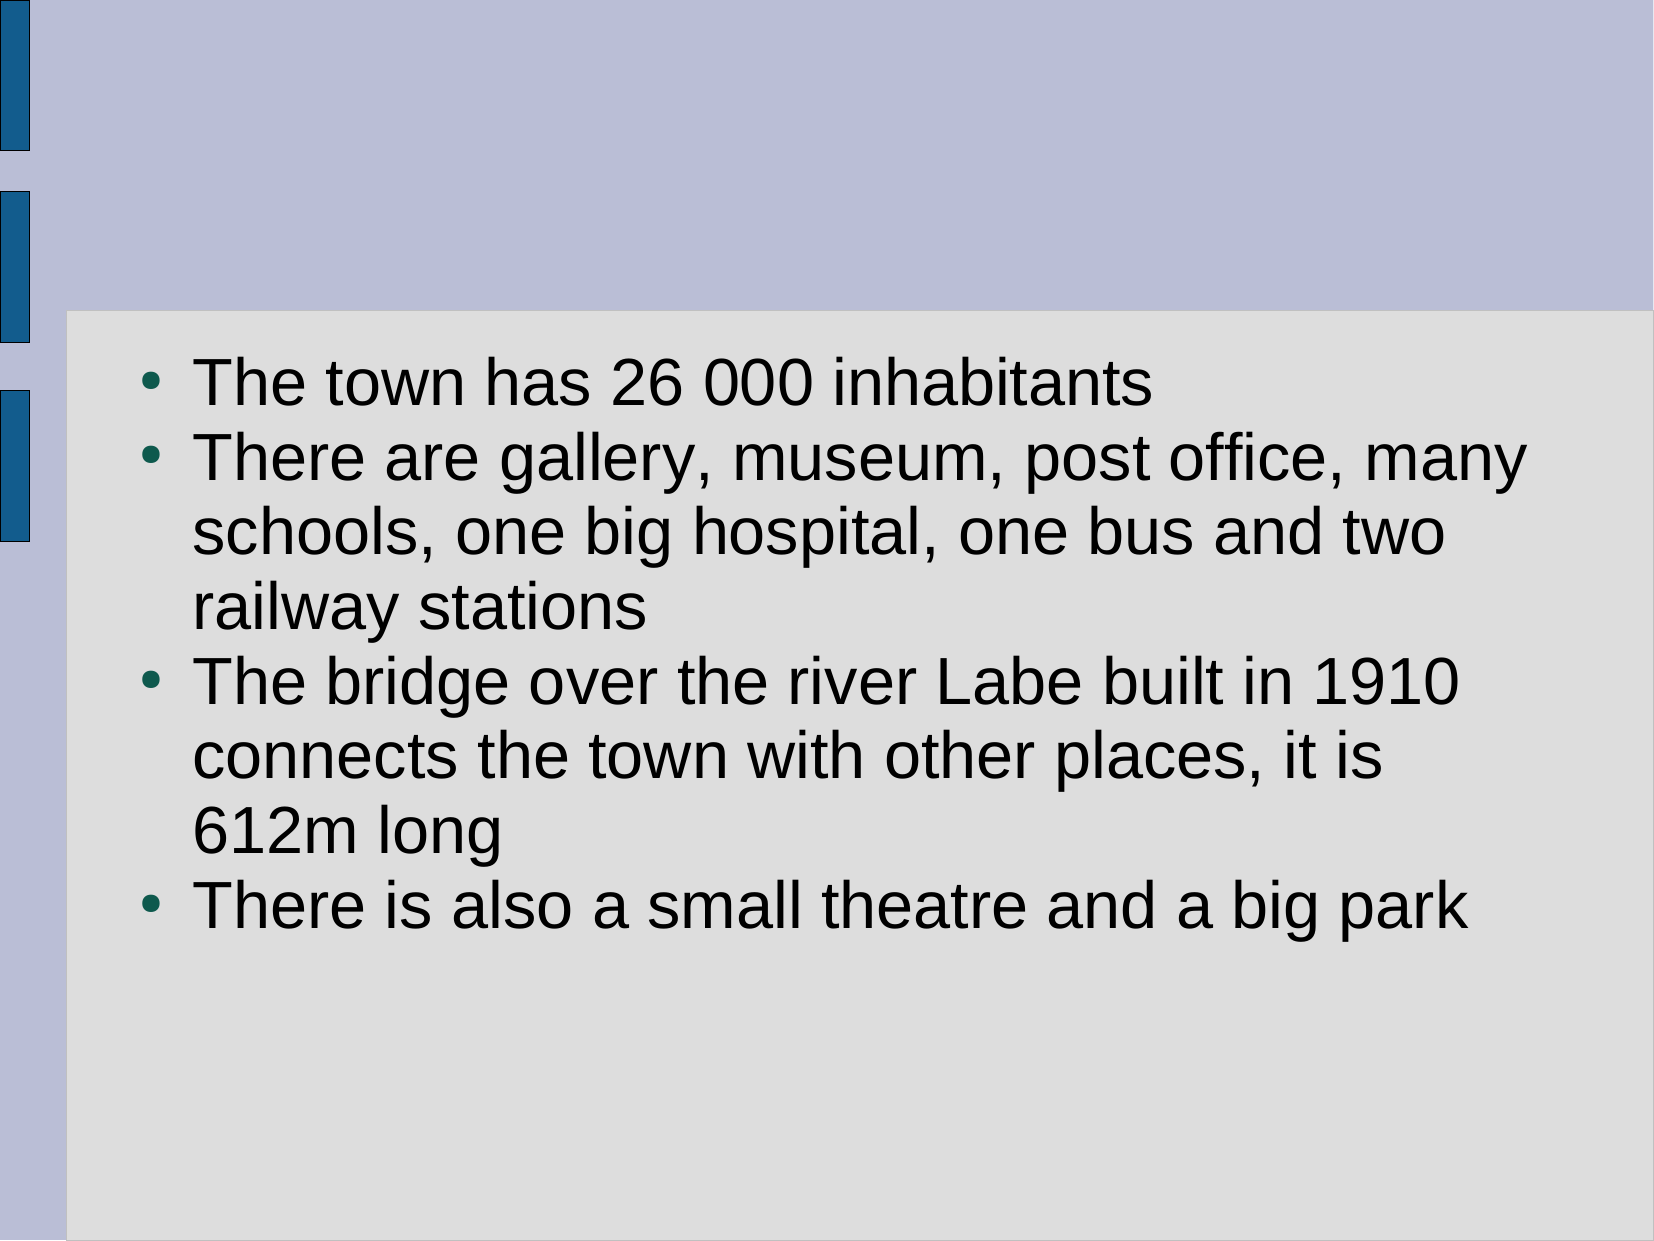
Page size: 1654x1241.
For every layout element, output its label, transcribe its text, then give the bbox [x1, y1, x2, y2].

list The town has 26 000 inhabitants There are gallery, museum, post office, many schools, one big hospital, one bus and two railway stations The bridge over the river Labe built in 1910 connects the town with other places, it is 612m long There is also a small theatre and a big park [121, 344, 1534, 1127]
